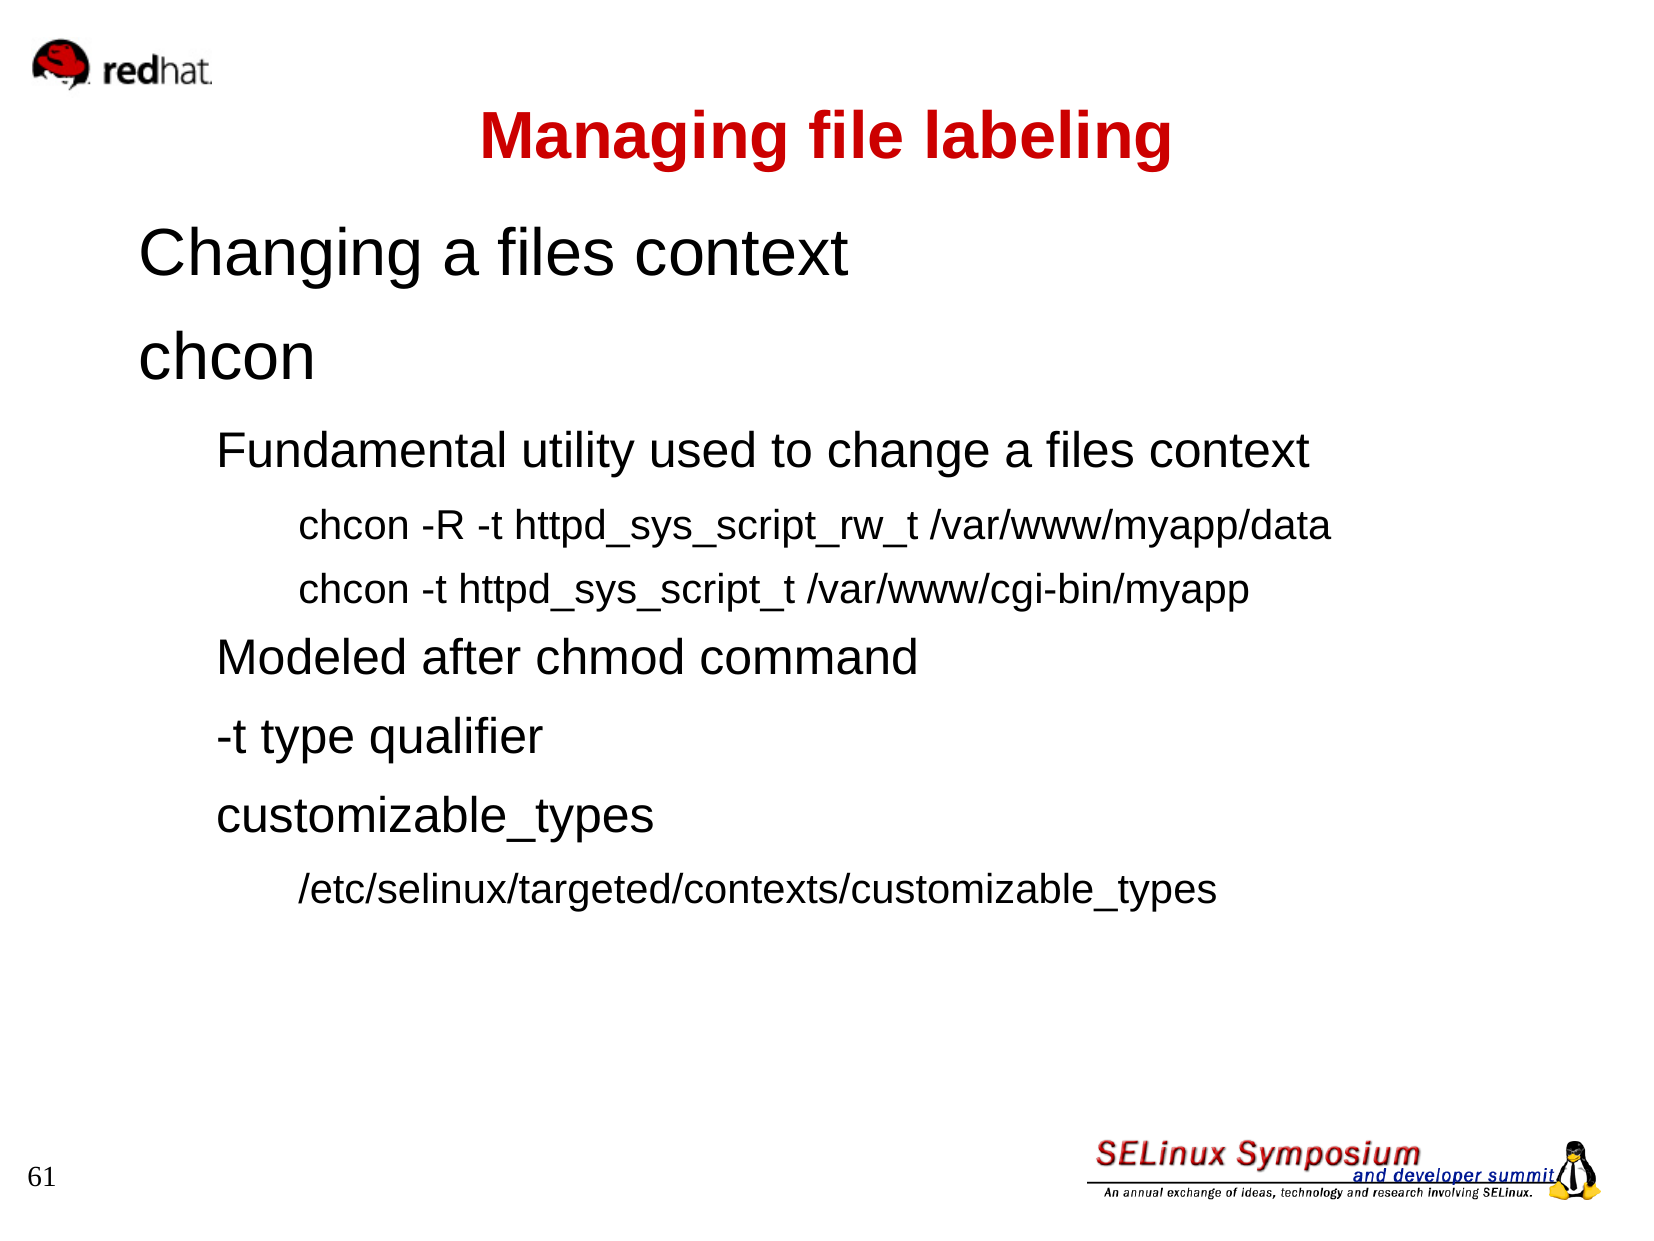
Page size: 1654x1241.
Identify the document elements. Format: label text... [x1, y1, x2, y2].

picture [31, 37, 212, 98]
title Managing file labeling [121, 55, 1534, 214]
list Changing a files context chcon Fundamental utility used to change a files context chcon -R -t httpd_sys_script_rw_t /var/www/myapp/data chcon -t httpd_sys_script_t /var/www/cgi-bin/myapp Modeled after chmod command -t type qualifier customizable_types /etc/selinux/targeted/contexts/customizable_types [121, 214, 1534, 1088]
picture [1087, 1135, 1613, 1200]
